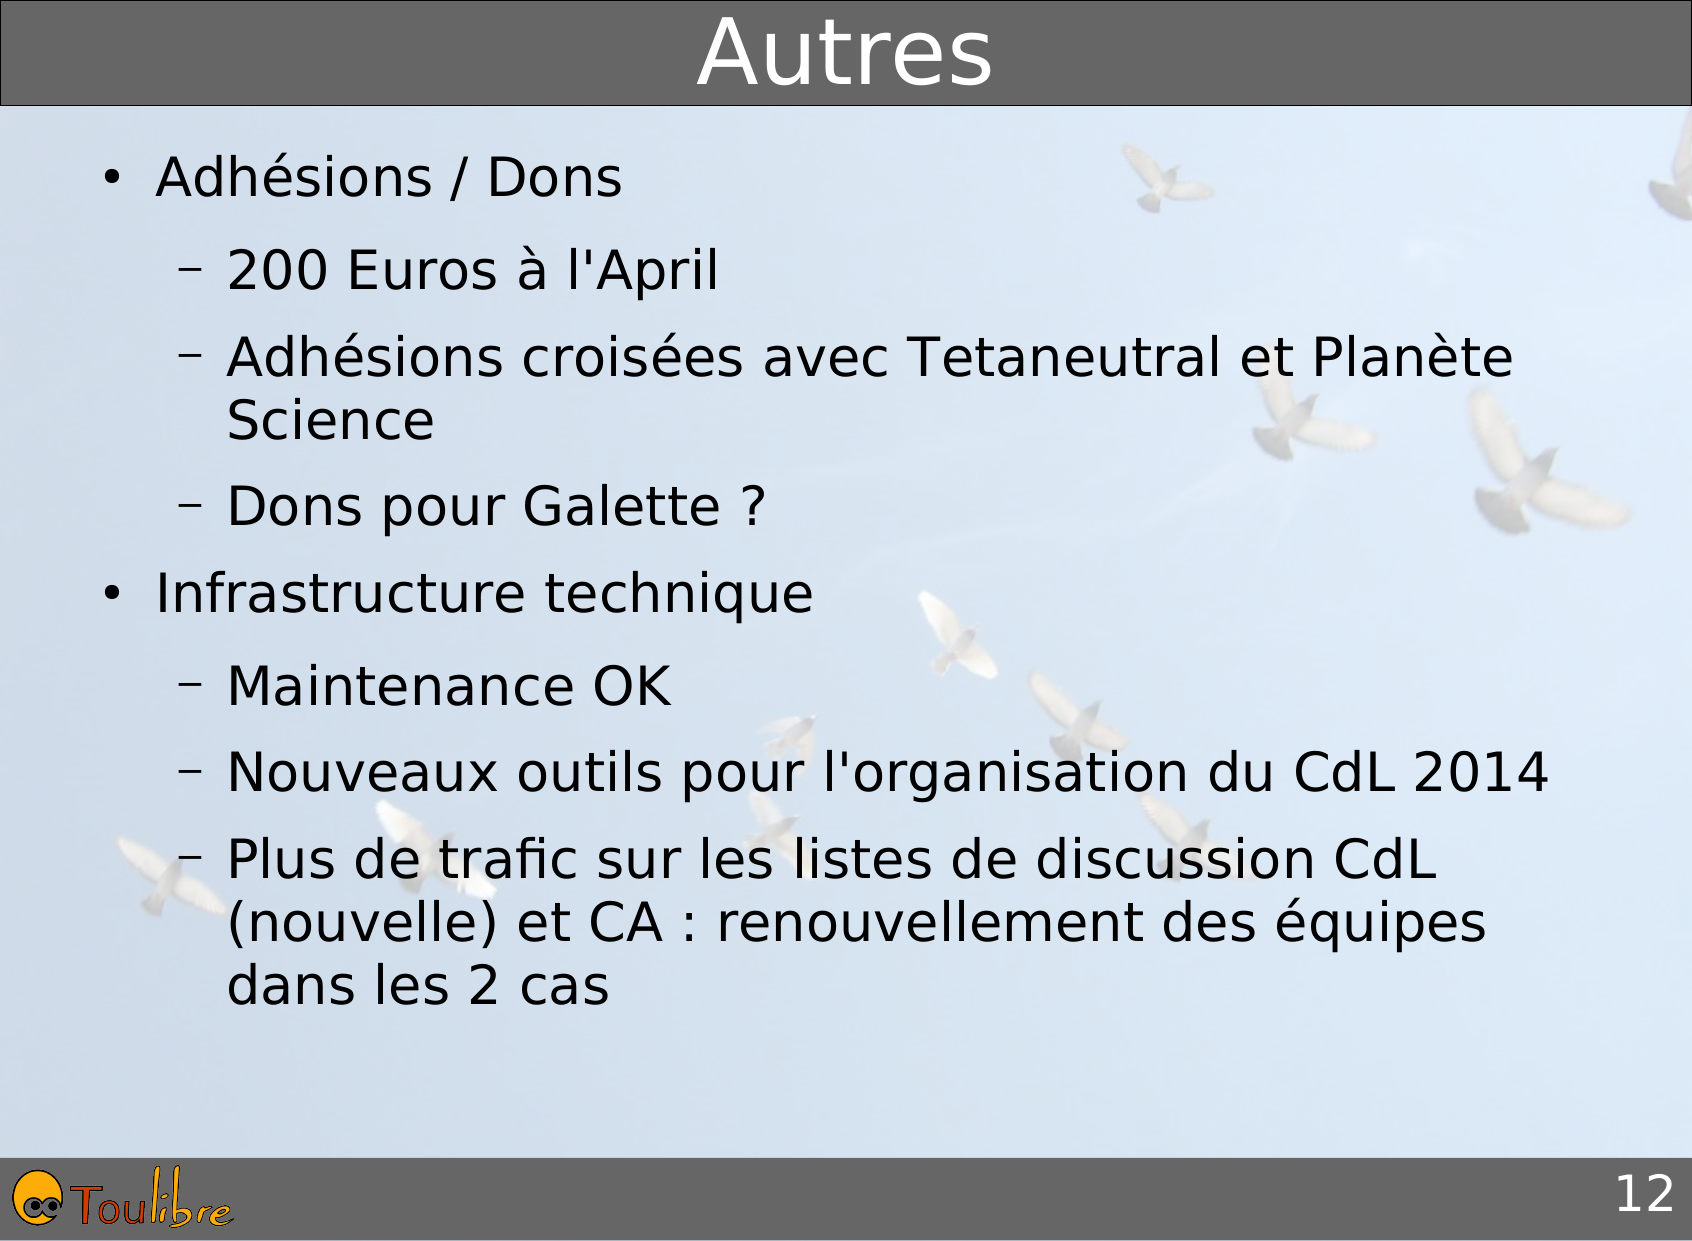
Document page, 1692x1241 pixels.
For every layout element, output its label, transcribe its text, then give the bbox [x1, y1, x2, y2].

list Adhésions / Dons 200 Euros à l'April Adhésions croisées avec Tetaneutral et Planète Science Dons pour Galette ? Infrastructure technique Maintenance OK Nouveaux outils pour l'organisation du CdL 2014 Plus de trafic sur les listes de discussion CdL (nouvelle) et CA : renouvellement des équipes dans les 2 cas [84, 146, 1608, 1095]
title Autres [0, 0, 1692, 107]
picture [12, 1165, 234, 1228]
